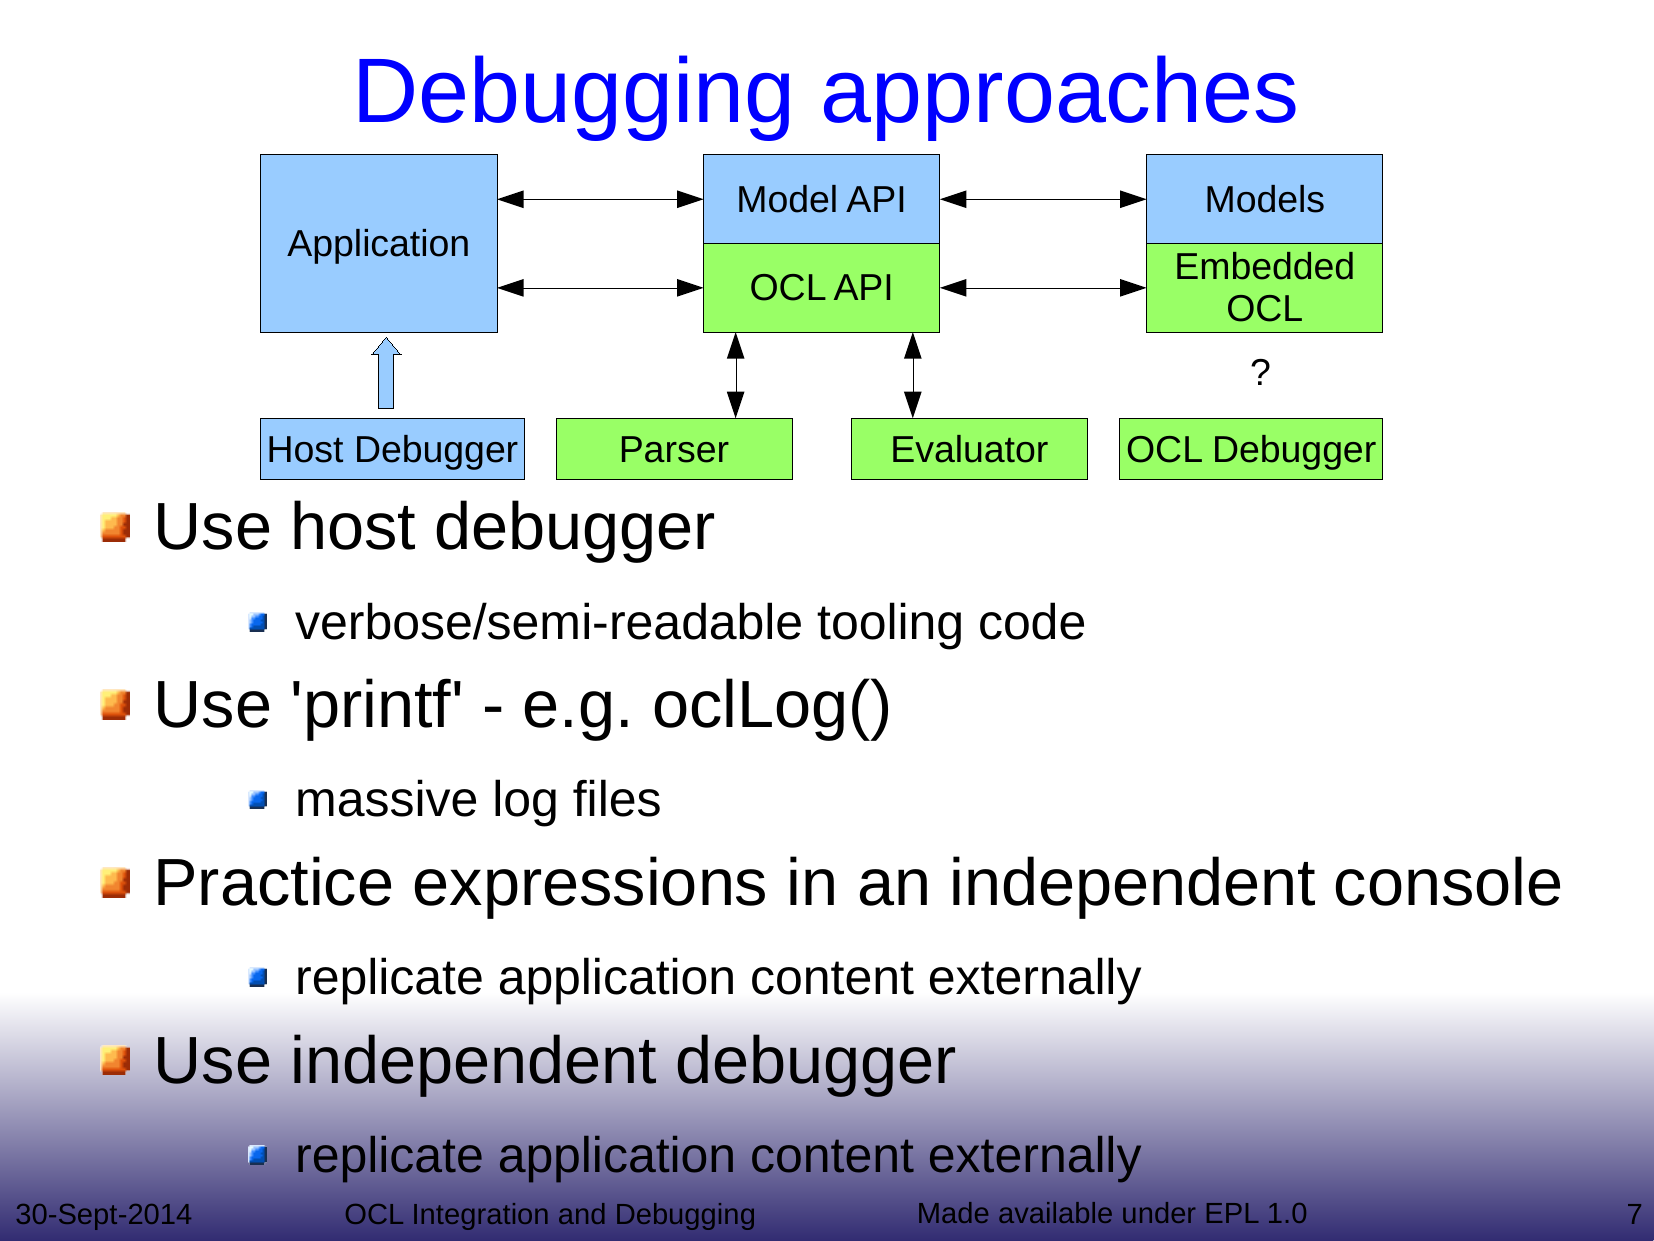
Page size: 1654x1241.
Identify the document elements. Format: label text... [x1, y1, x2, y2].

text_box OCL Debugger [1119, 418, 1383, 480]
text_box ? [1235, 344, 1292, 402]
text_box Parser [556, 418, 793, 480]
text_box Application [260, 154, 498, 333]
text_box Model API [703, 154, 940, 243]
text_box Models [1146, 154, 1383, 244]
title Debugging approaches [82, 39, 1571, 143]
text_box [371, 337, 402, 409]
text_box Evaluator [851, 418, 1088, 480]
text_box Embedded OCL [1146, 244, 1383, 333]
list Use host debugger verbose/semi-readable tooling code Use 'printf' - e.g. oclLog() massive log files Practice expressions in an independent console replicate application content externally Use independent debugger replicate application content externally [82, 489, 1571, 1183]
text_box OCL API [703, 243, 940, 333]
text_box Host Debugger [260, 418, 525, 480]
